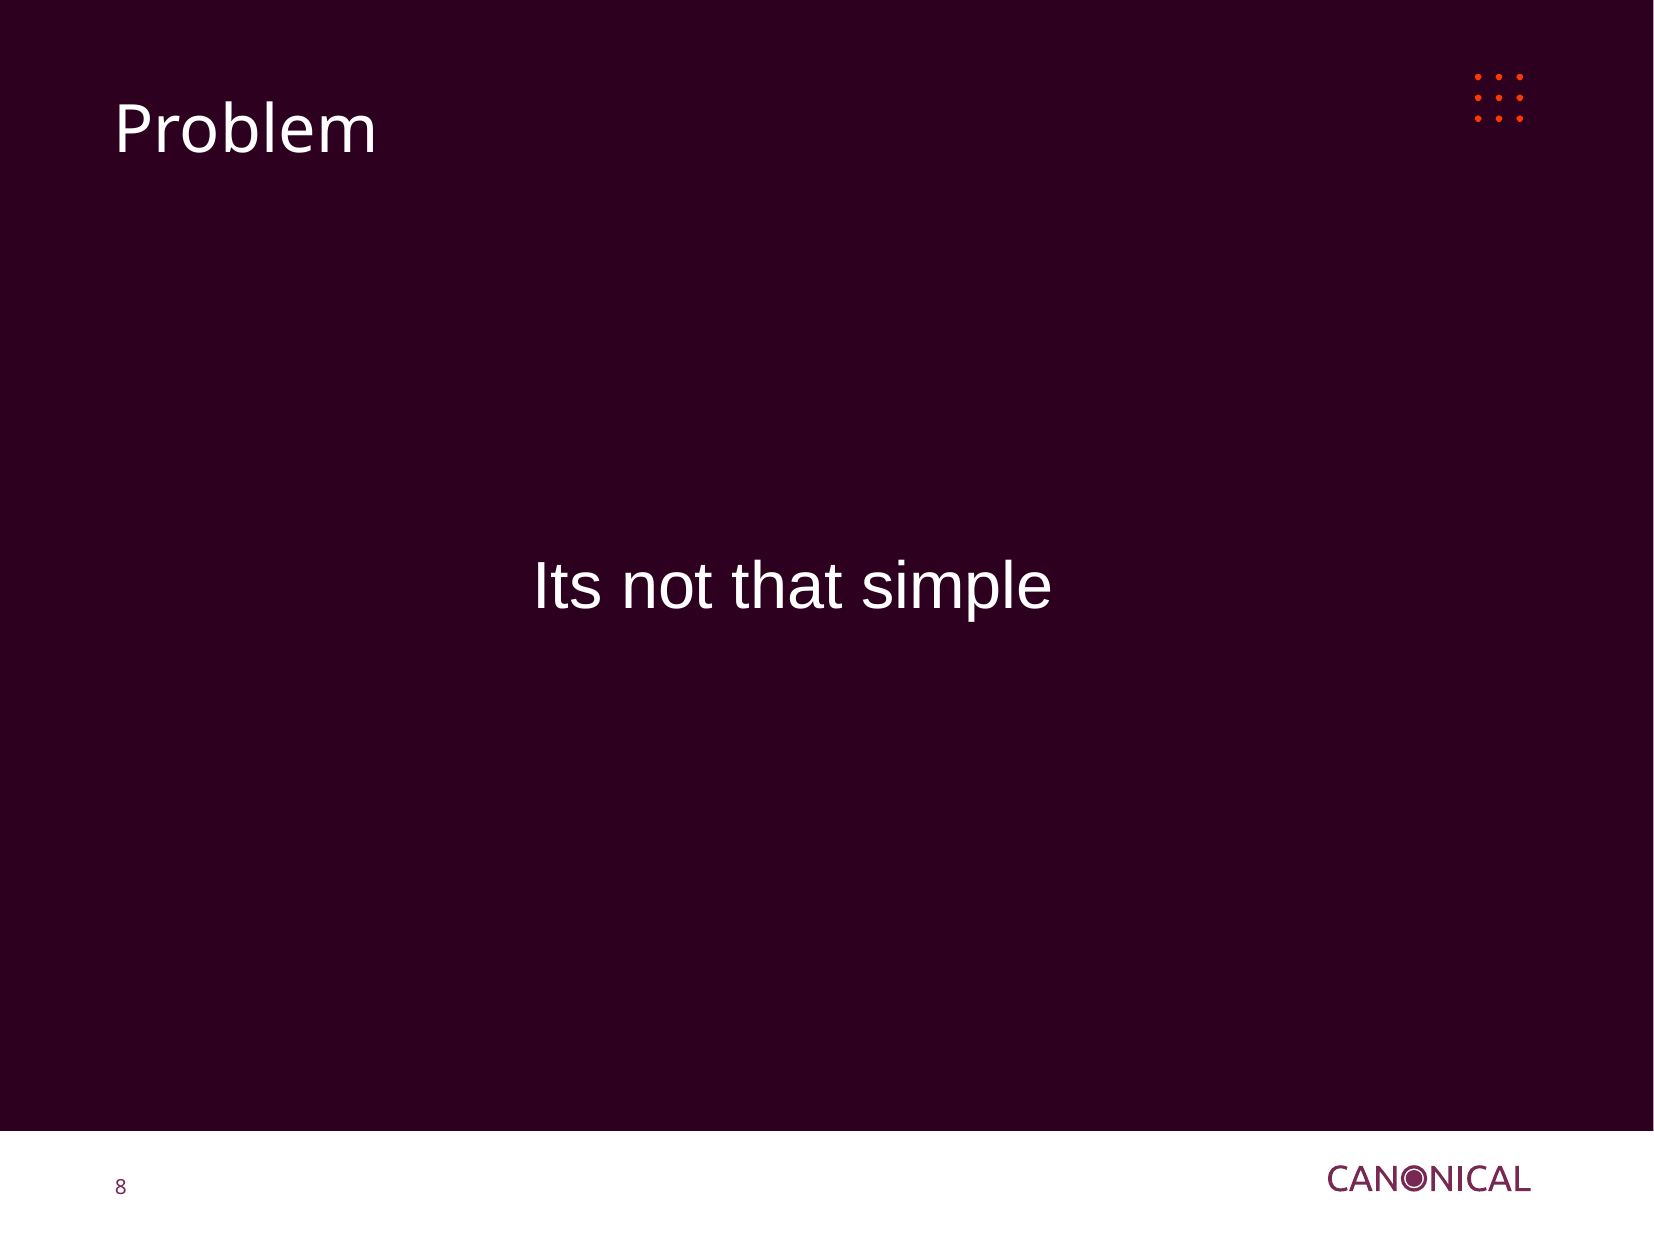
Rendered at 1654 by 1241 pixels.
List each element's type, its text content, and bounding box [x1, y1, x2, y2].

picture [0, 0, 1654, 1131]
subtitle Its not that simple [193, 226, 1394, 946]
title Problem [113, 88, 1382, 164]
